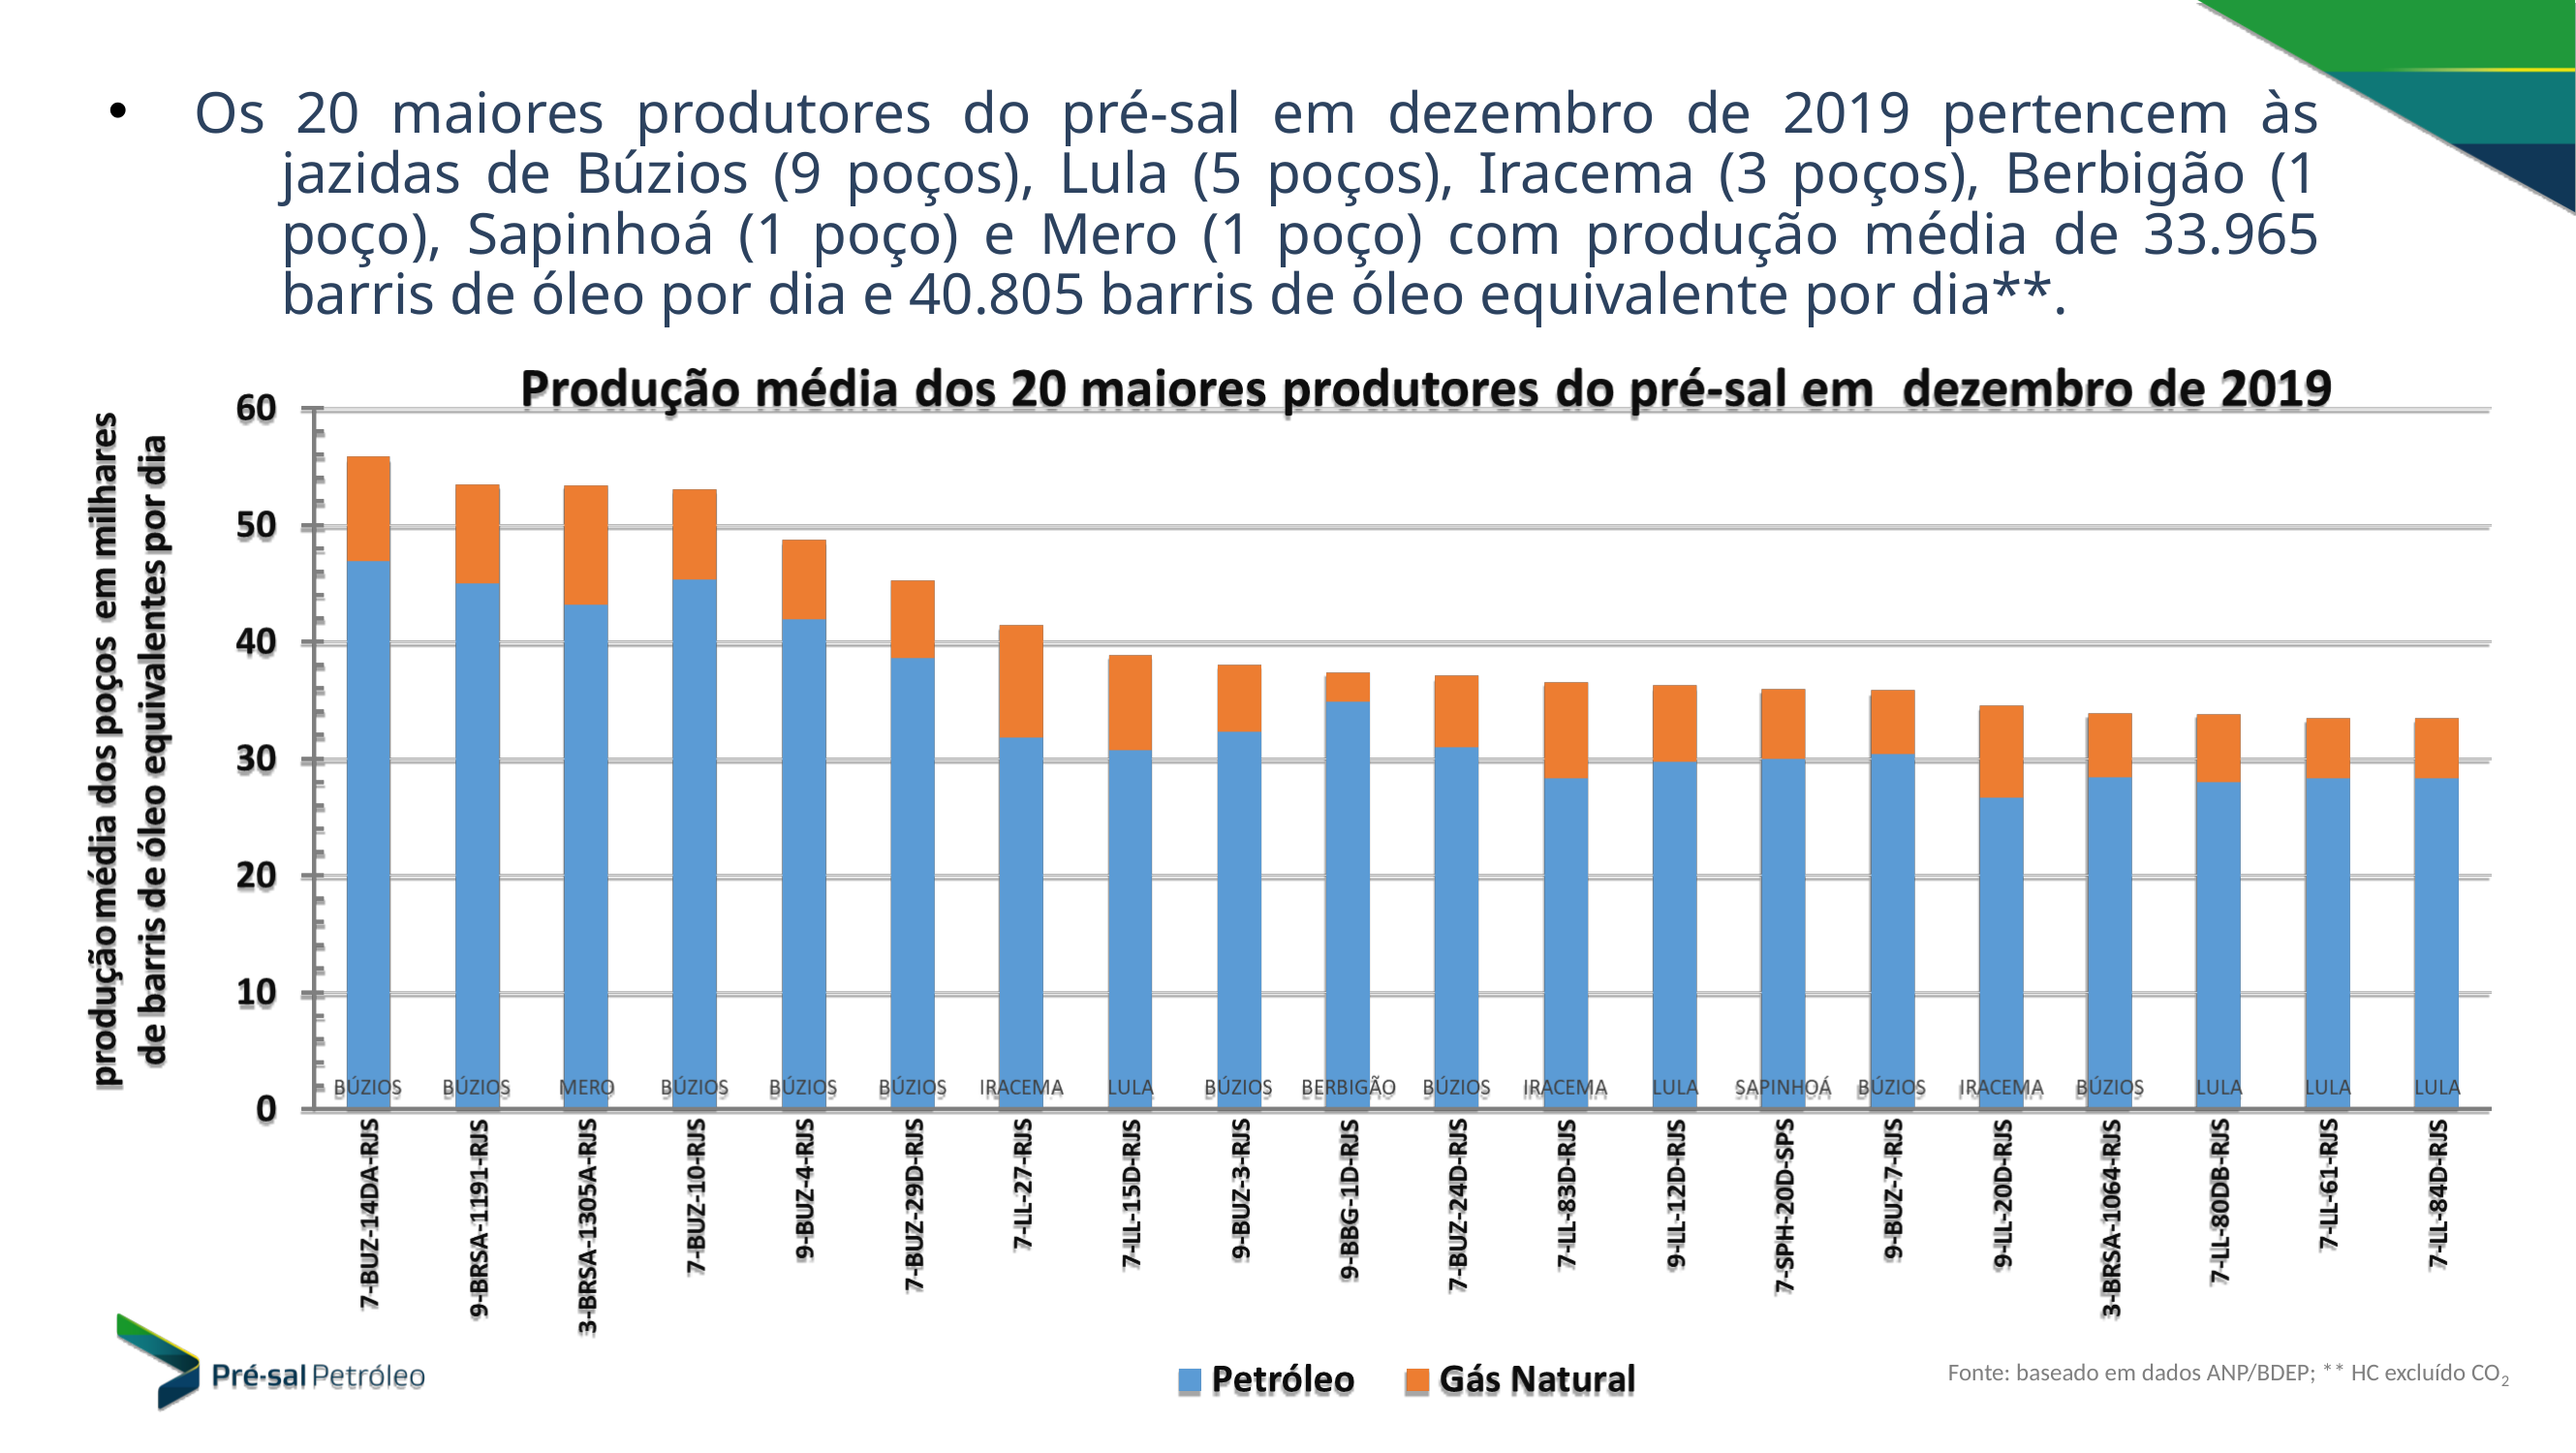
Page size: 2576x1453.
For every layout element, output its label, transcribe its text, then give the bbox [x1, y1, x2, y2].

picture [10, 242, 2541, 1410]
text_box Fonte: baseado em dados ANP/BDEP; ** HC excluído CO2 [1933, 1348, 2535, 1394]
text_box Os 20 maiores produtores do pré-sal em dezembro de 2019 pertencem às jazidas de Búzios (9 poços), Lula (5 poços), Iracema (3 poços), Berbigão (1 poço), Sapinhoá (1 poço) e Mero (1 poço) com produção média de 33.965 barris de óleo por dia e 40.805 barris de óleo equivalente por dia**. [93, 76, 2335, 242]
